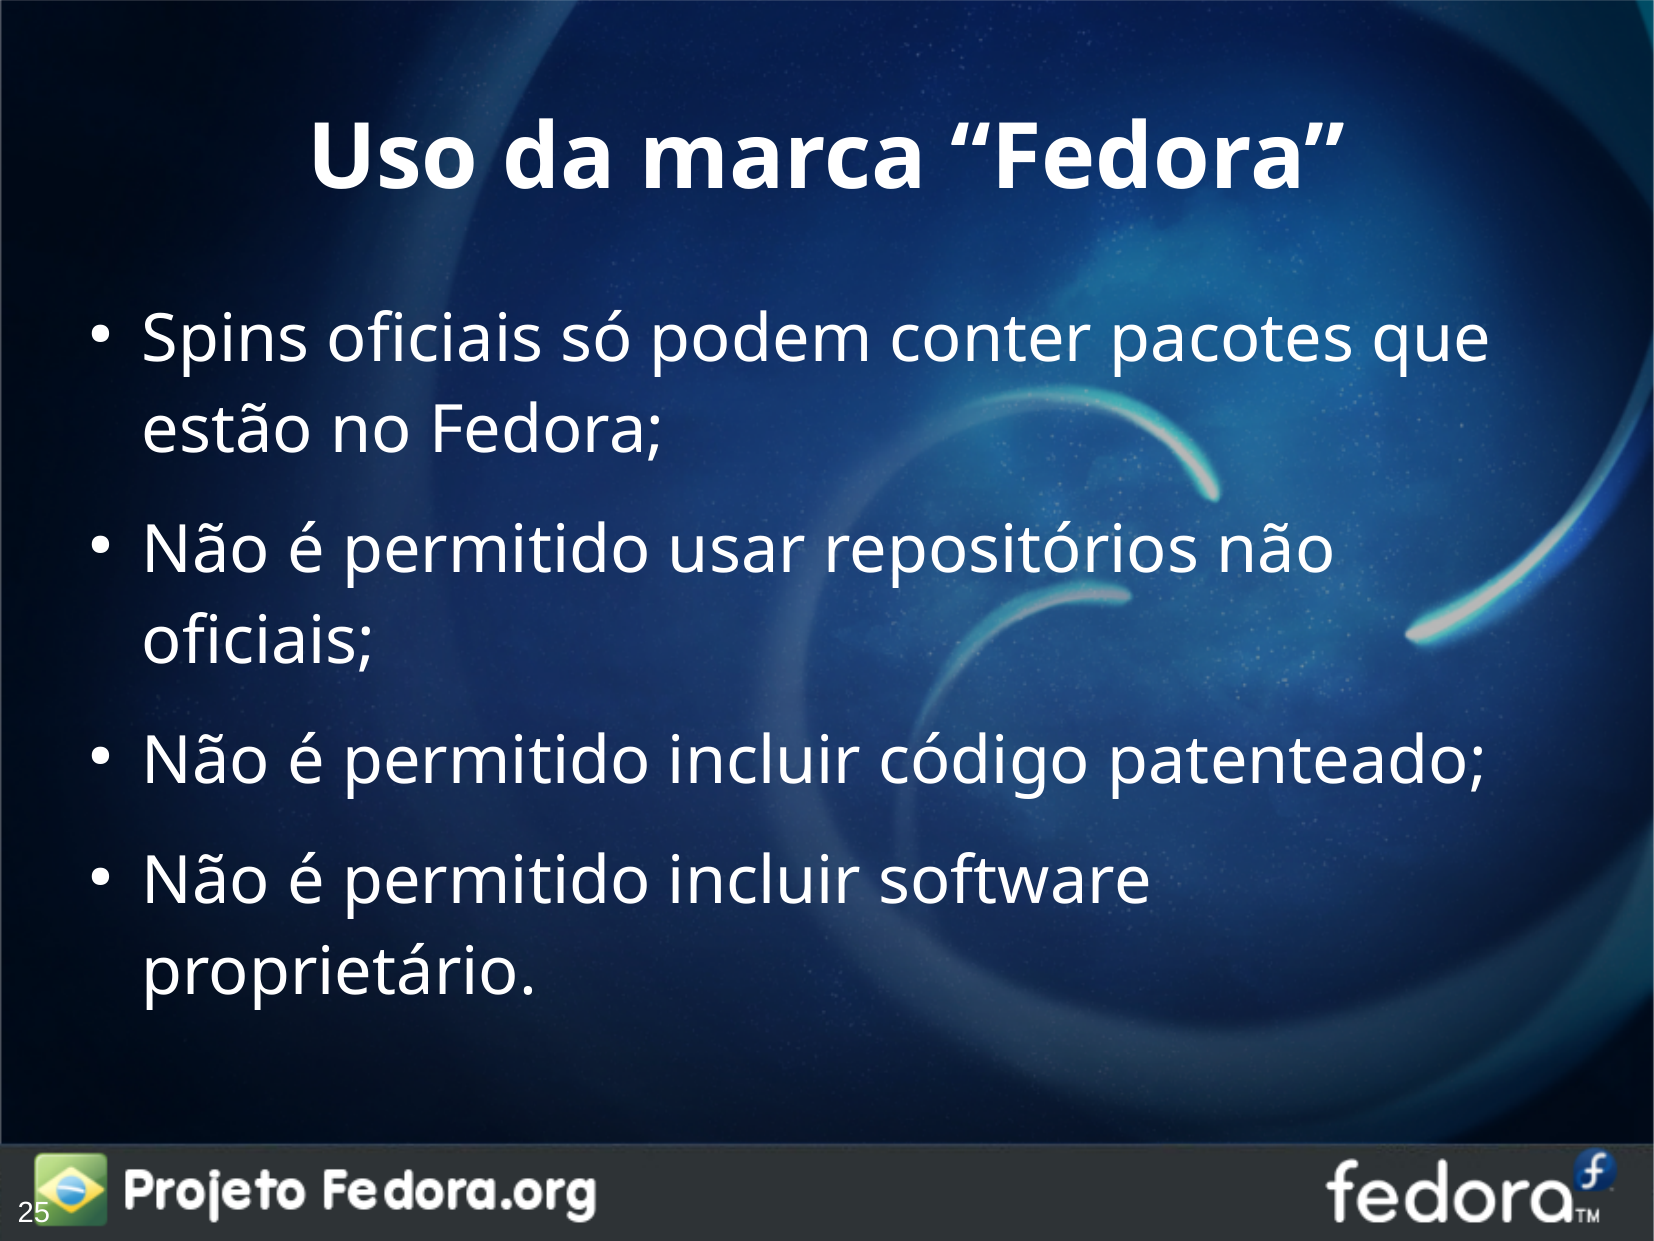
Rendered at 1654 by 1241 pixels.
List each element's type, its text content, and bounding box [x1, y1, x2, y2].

list Spins oficiais só podem conter pacotes que estão no Fedora; Não é permitido usar repositórios não oficiais; Não é permitido incluir código patenteado; Não é permitido incluir software proprietário. [70, 290, 1559, 1123]
picture [0, 0, 1654, 1241]
title Uso da marca “Fedora” [82, 49, 1571, 257]
